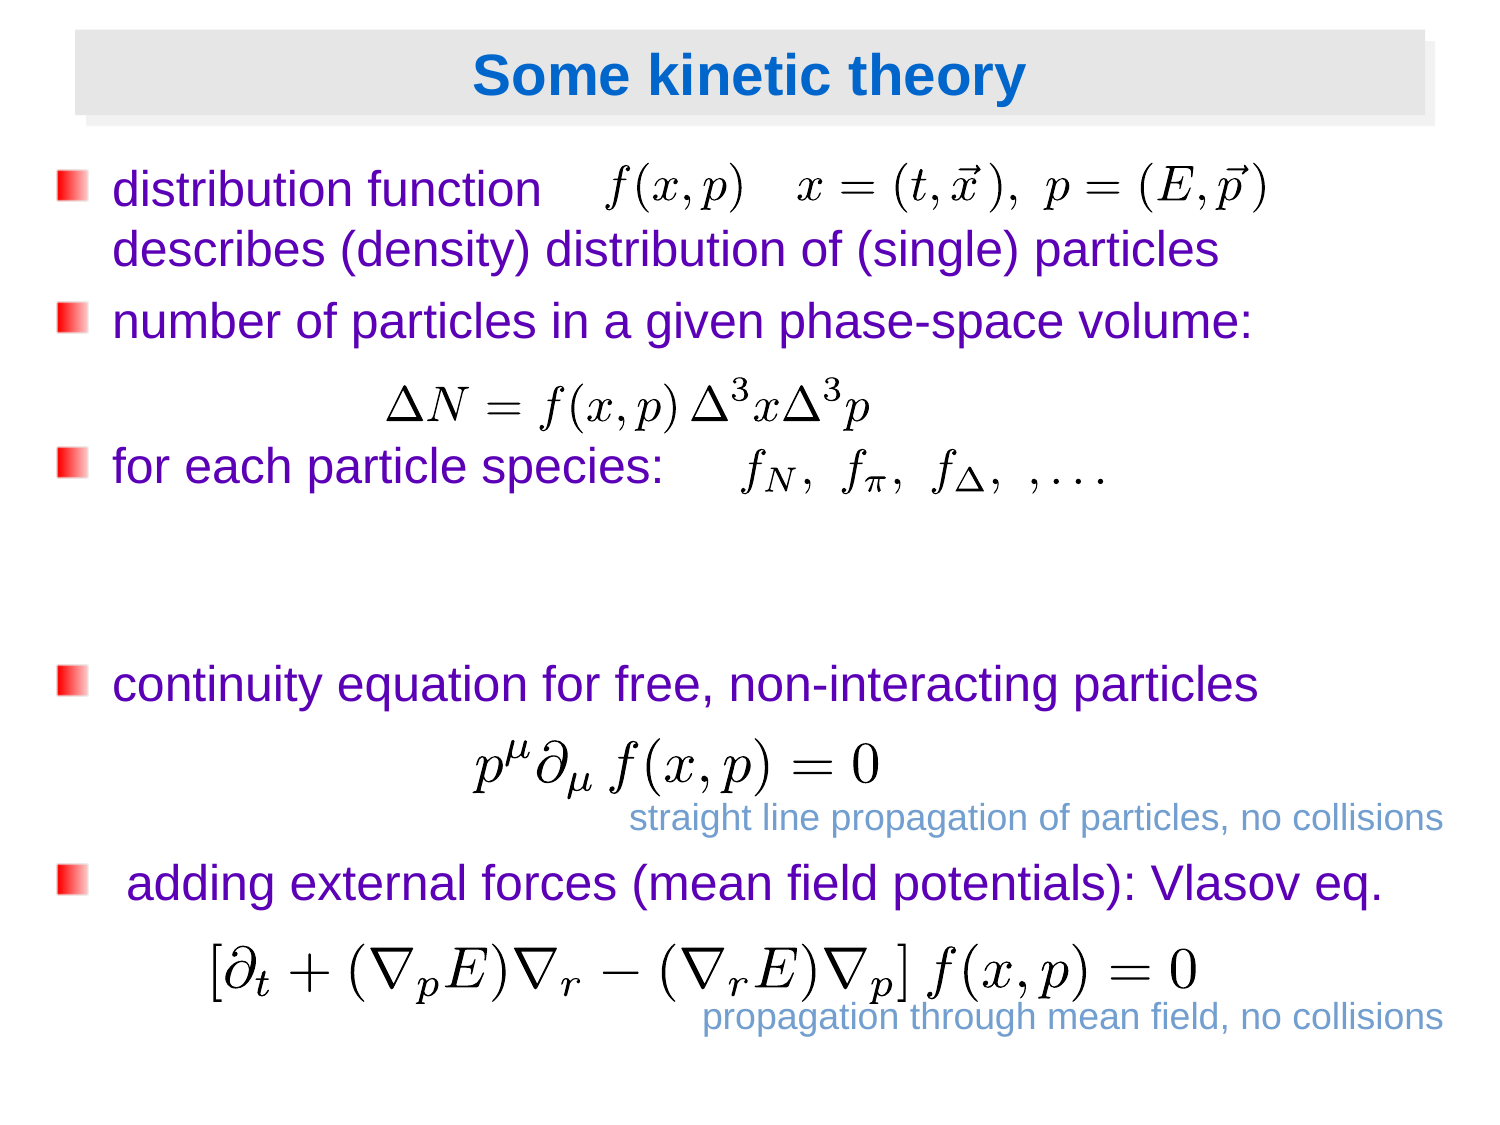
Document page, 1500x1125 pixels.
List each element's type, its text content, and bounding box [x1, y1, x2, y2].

title Some kinetic theory [75, 29, 1426, 116]
text_box [602, 162, 1270, 213]
text_box [206, 943, 1198, 1004]
text_box [738, 448, 1108, 495]
list distribution function describes (density) distribution of (single) particles number of particles in a given phase-space volume: for each particle species: continuity equation for free, non-interacting particles straight line propagation of particles, no collisions adding external forces (mean field potentials): Vlasov eq. propagation through mean field, no collisions [41, 148, 1459, 1093]
text_box [383, 377, 870, 434]
text_box [472, 738, 881, 800]
